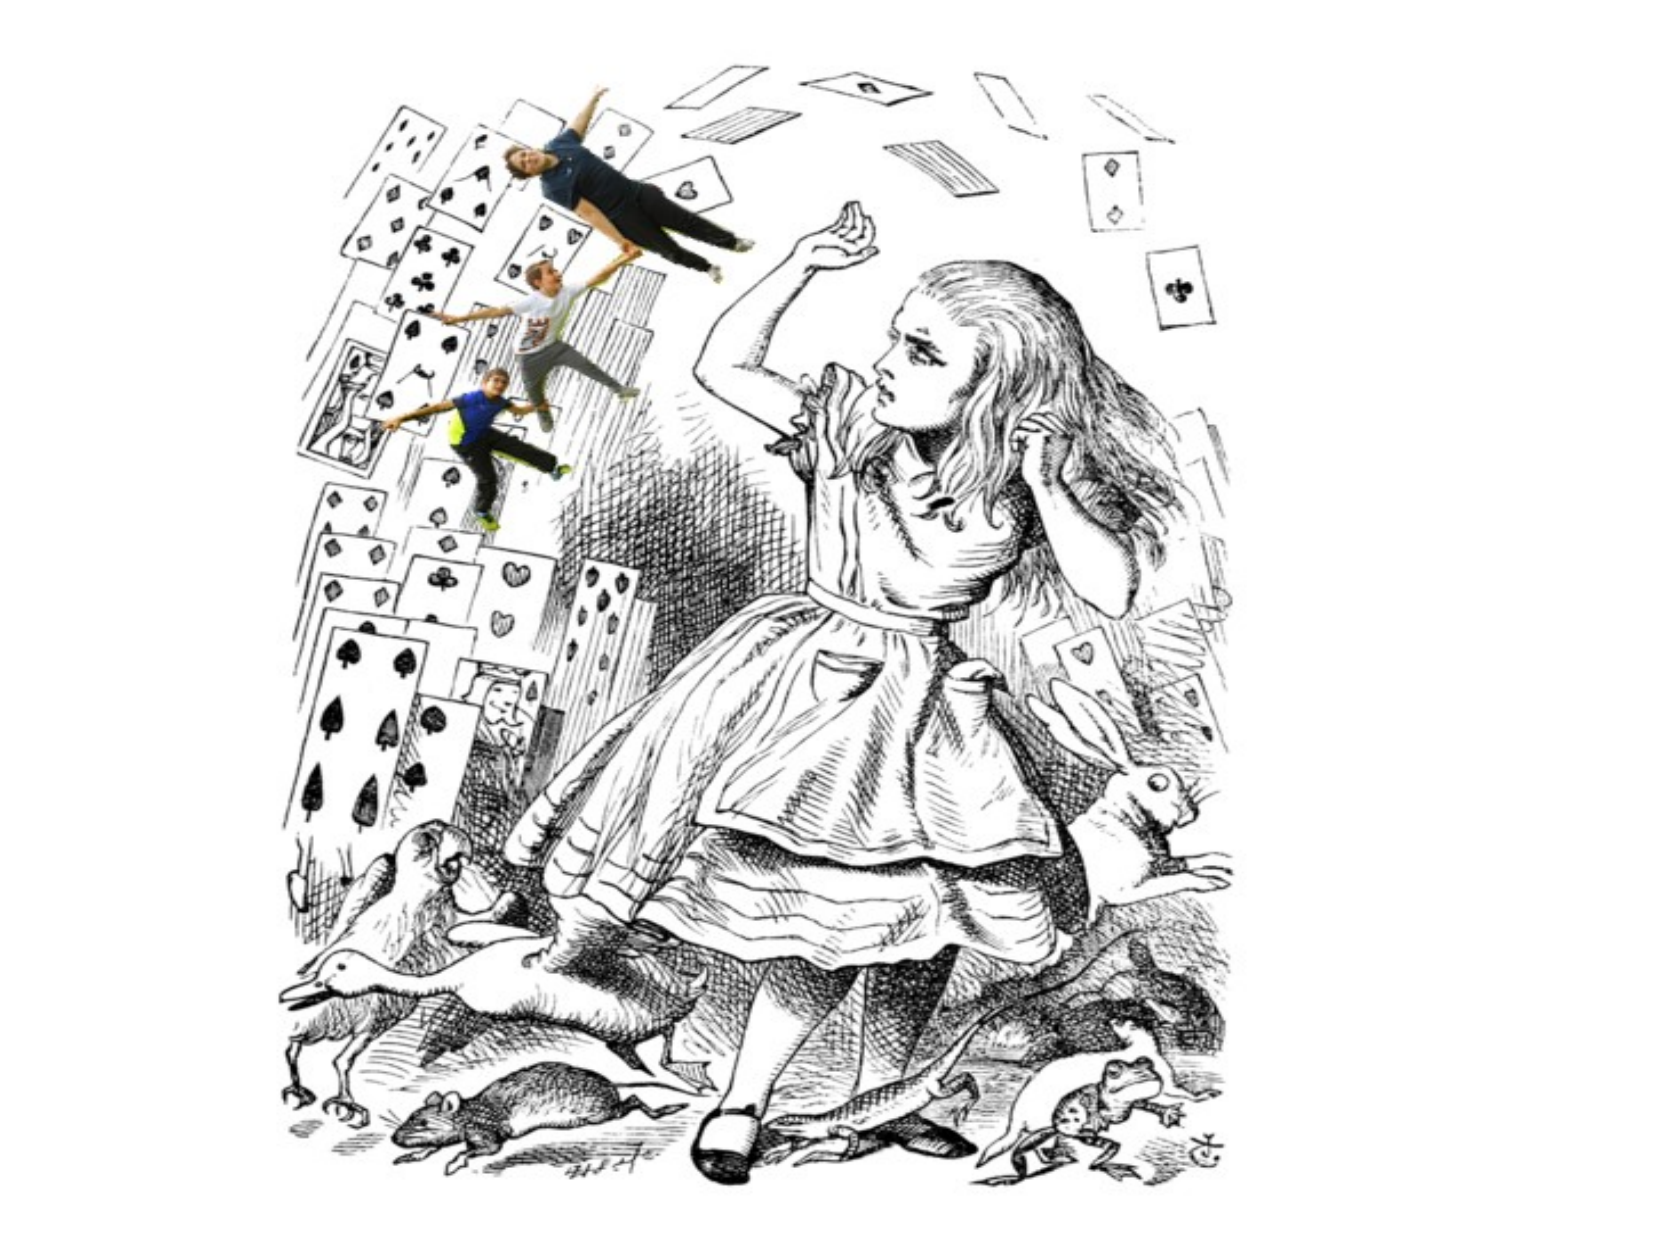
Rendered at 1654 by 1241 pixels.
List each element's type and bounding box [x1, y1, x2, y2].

picture [259, 35, 1288, 1217]
